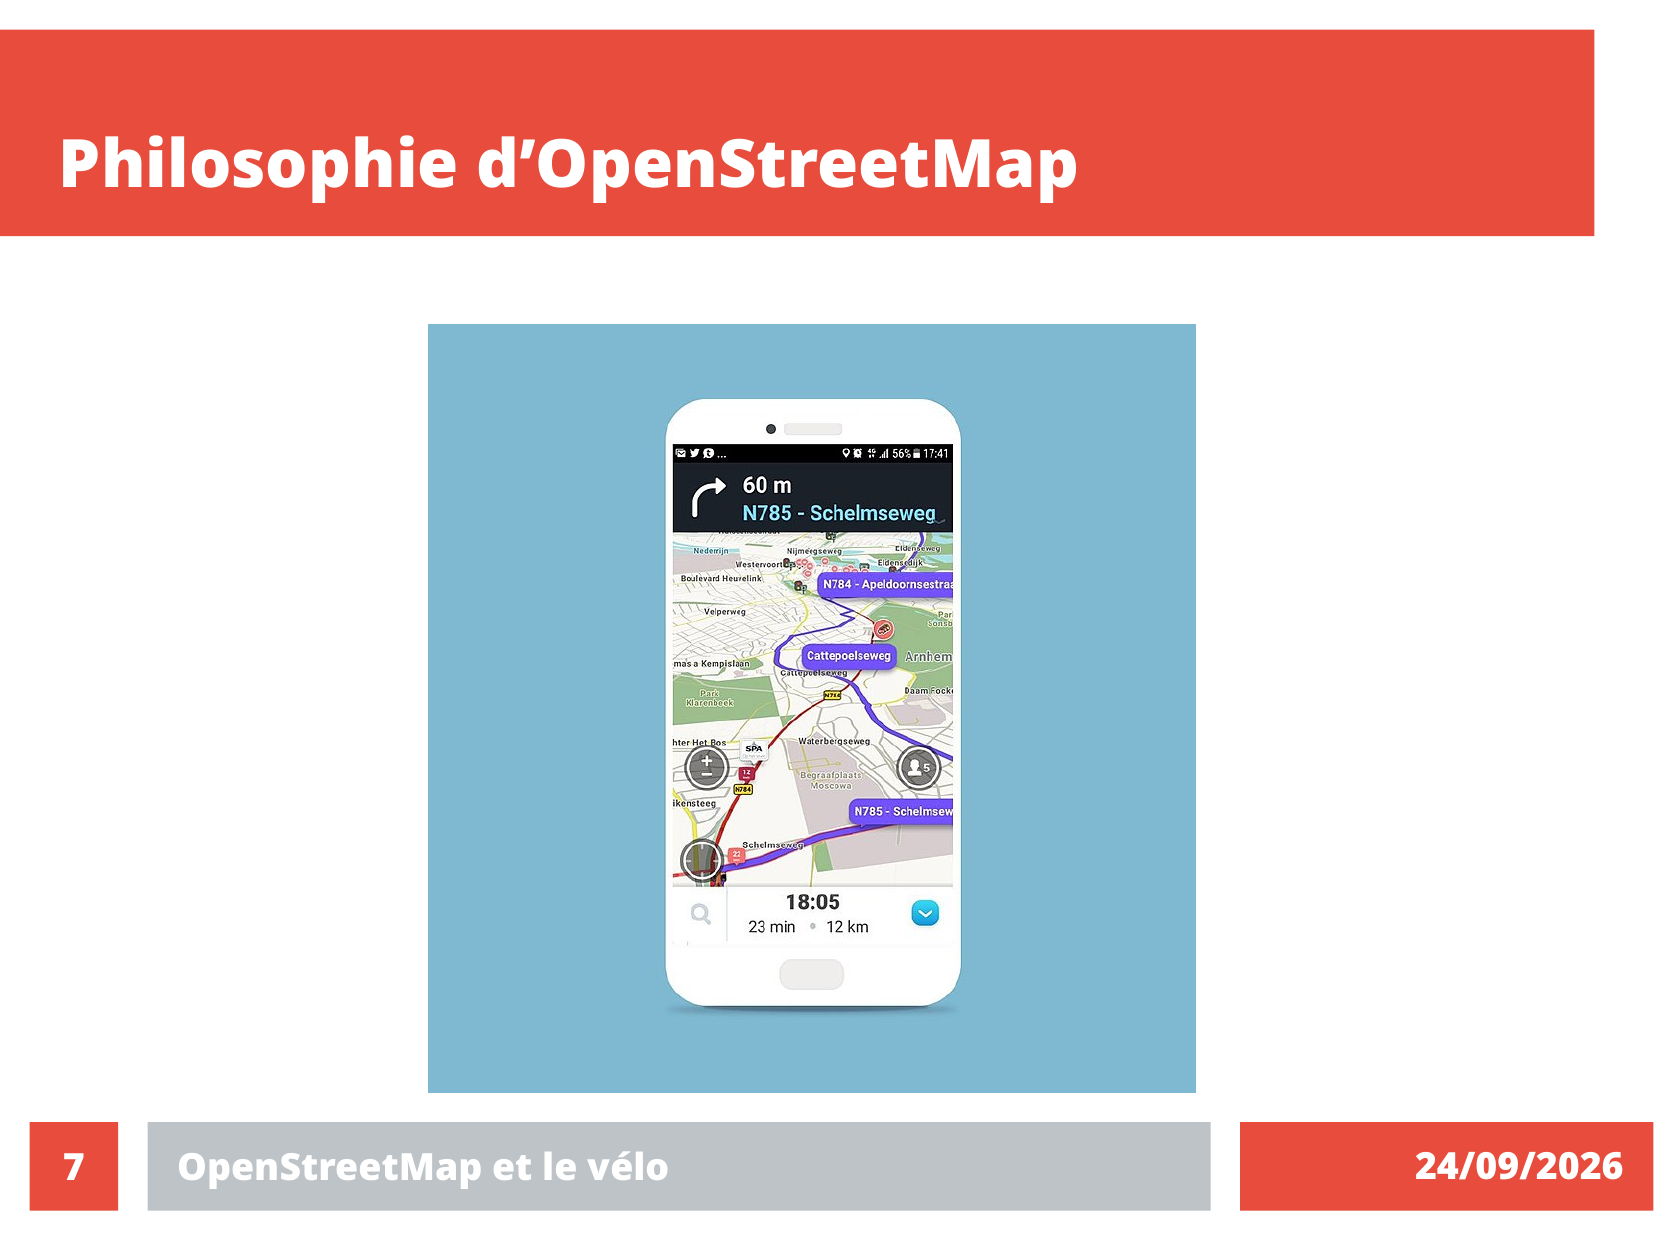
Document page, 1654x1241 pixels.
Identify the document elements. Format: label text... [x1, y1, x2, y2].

picture [428, 324, 1196, 1093]
title Philosophie d’OpenStreetMap [59, 59, 1595, 207]
